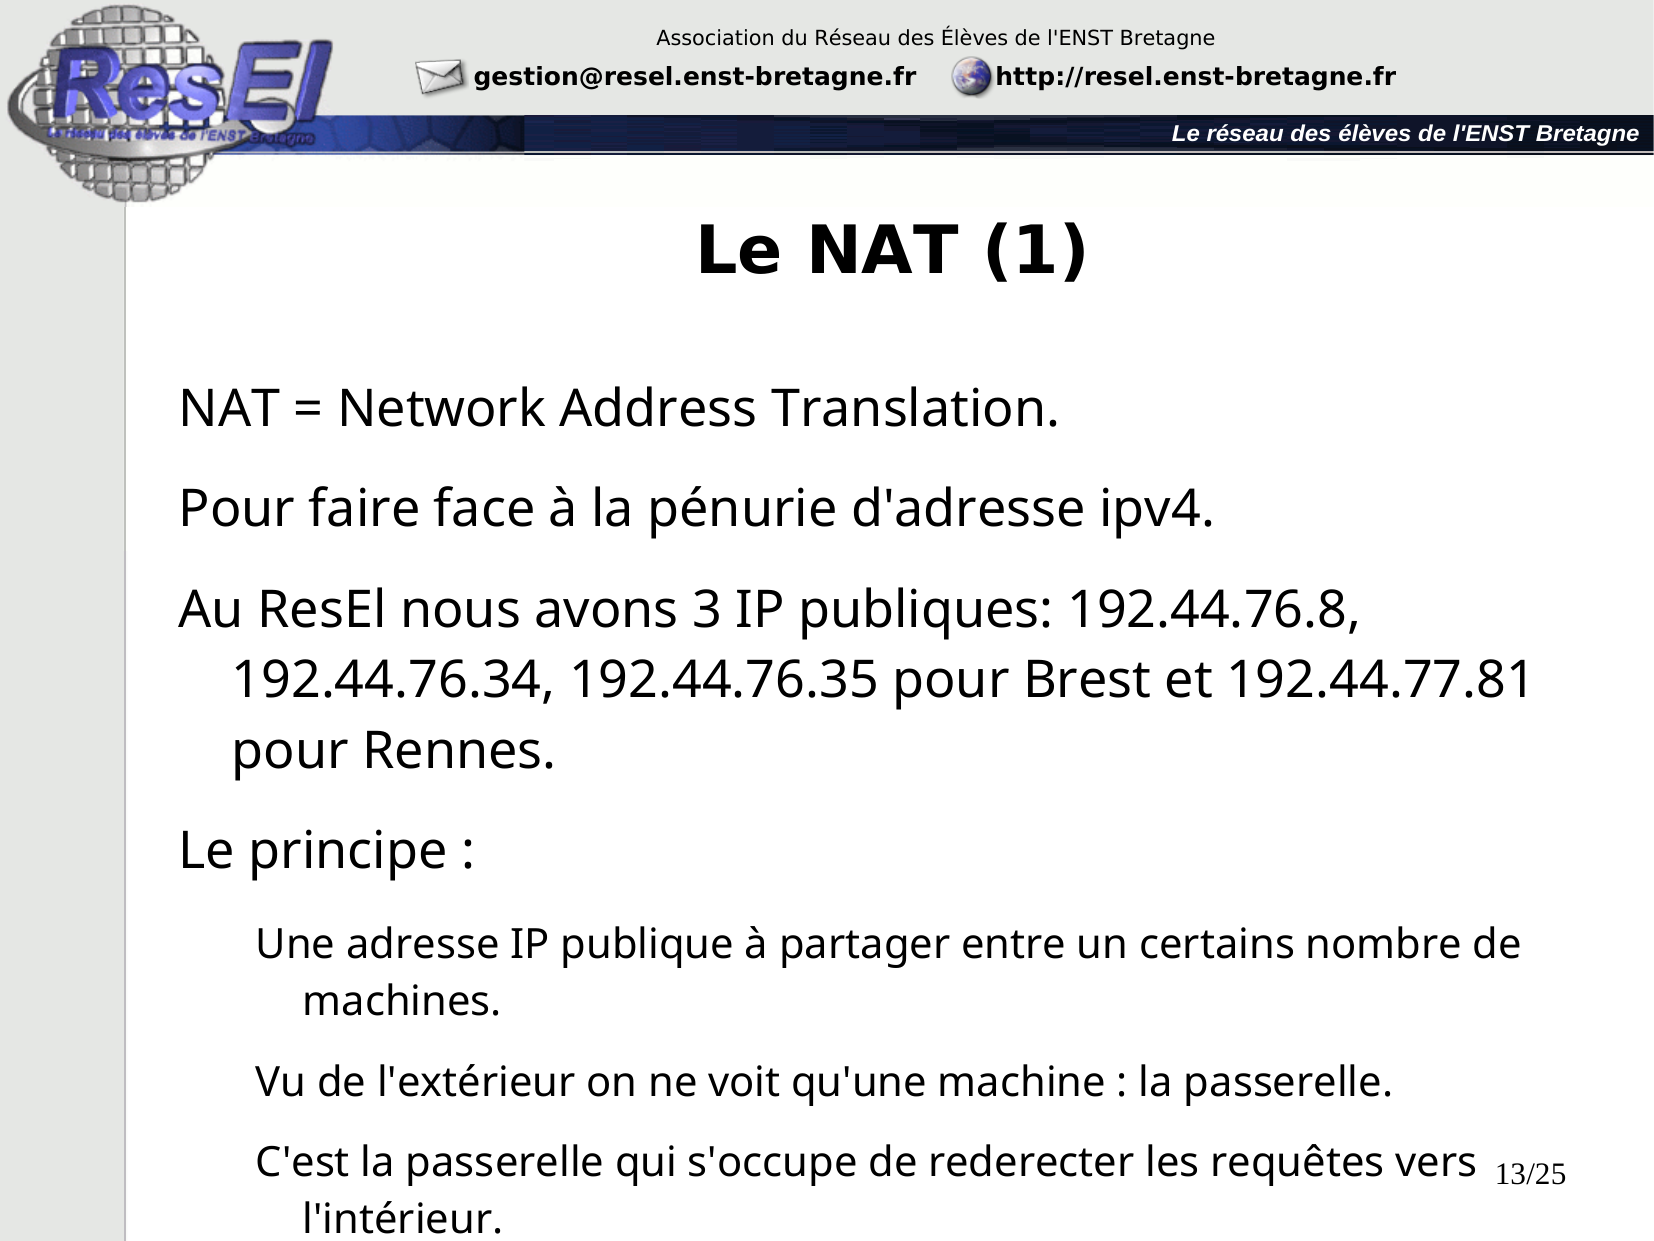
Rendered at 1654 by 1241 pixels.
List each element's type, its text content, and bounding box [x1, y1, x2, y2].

title Le NAT (1) [195, 169, 1590, 333]
picture [0, 0, 1654, 1241]
list NAT = Network Address Translation. Pour faire face à la pénurie d'adresse ipv4. Au ResEl nous avons 3 IP publiques: 192.44.76.8, 192.44.76.34, 192.44.76.35 pour Brest et 192.44.77.81 pour Rennes. Le principe : Une adresse IP publique à partager entre un certains nombre de machines. Vu de l'extérieur on ne voit qu'une machine : la passerelle. C'est la passerelle qui s'occupe de rederecter les requêtes vers l'intérieur. [161, 371, 1619, 1198]
